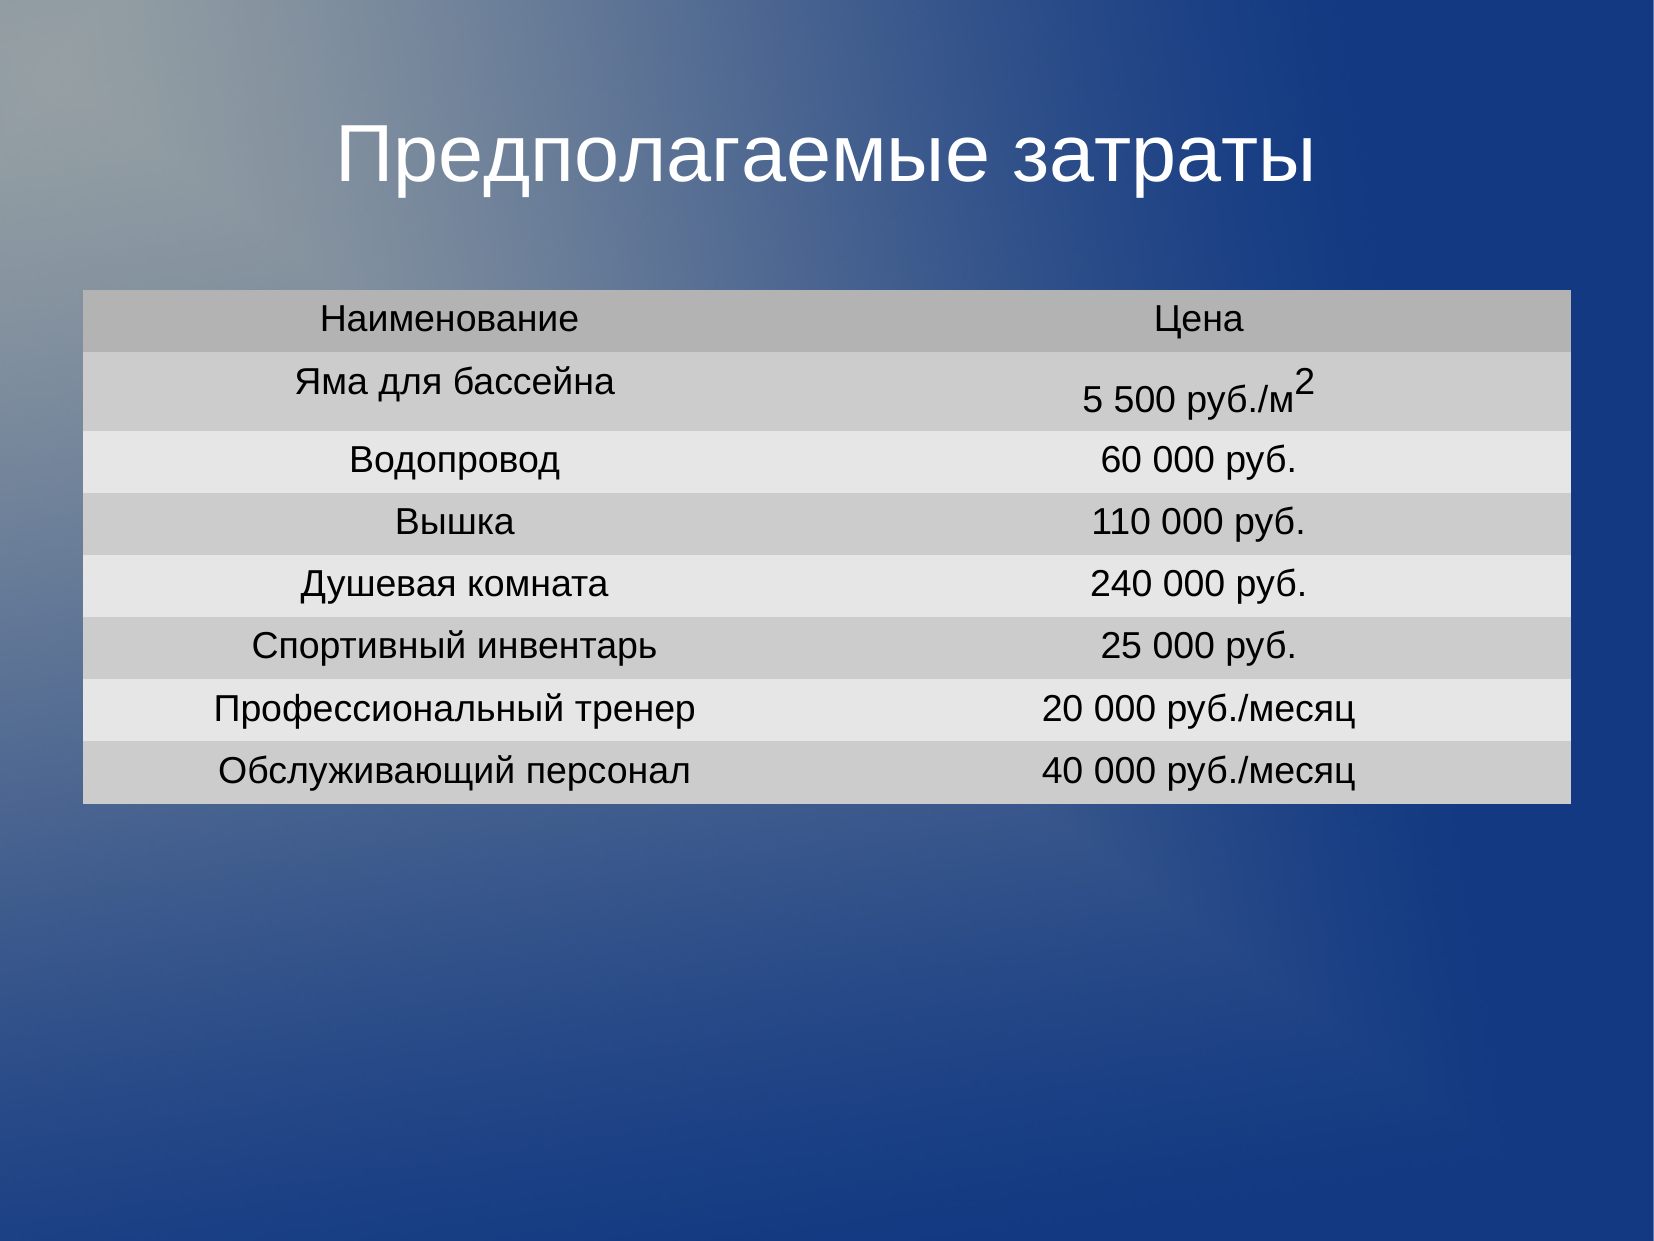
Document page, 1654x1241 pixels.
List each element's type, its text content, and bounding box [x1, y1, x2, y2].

table_cell Вышка [83, 493, 827, 555]
table_cell Водопровод [83, 431, 827, 493]
table_header Цена [827, 290, 1571, 352]
table_cell 40 000 руб./месяц [827, 741, 1571, 804]
table_cell 25 000 руб. [827, 617, 1571, 679]
table_cell 5 500 руб./м2 [827, 352, 1571, 431]
table_cell 20 000 руб./месяц [827, 679, 1571, 741]
table_cell 110 000 руб. [827, 493, 1571, 555]
table_cell Яма для бассейна [83, 352, 827, 431]
table_cell 240 000 руб. [827, 555, 1571, 617]
title Предполагаемые затраты [82, 49, 1571, 257]
table_cell Душевая комната [83, 555, 827, 617]
table_cell Спортивный инвентарь [83, 617, 827, 679]
table_cell 60 000 руб. [827, 431, 1571, 493]
picture [0, 0, 1654, 1241]
table_header Наименование [83, 290, 827, 352]
table_cell Профессиональный тренер [83, 679, 827, 741]
table_cell Обслуживающий персонал [83, 741, 827, 804]
